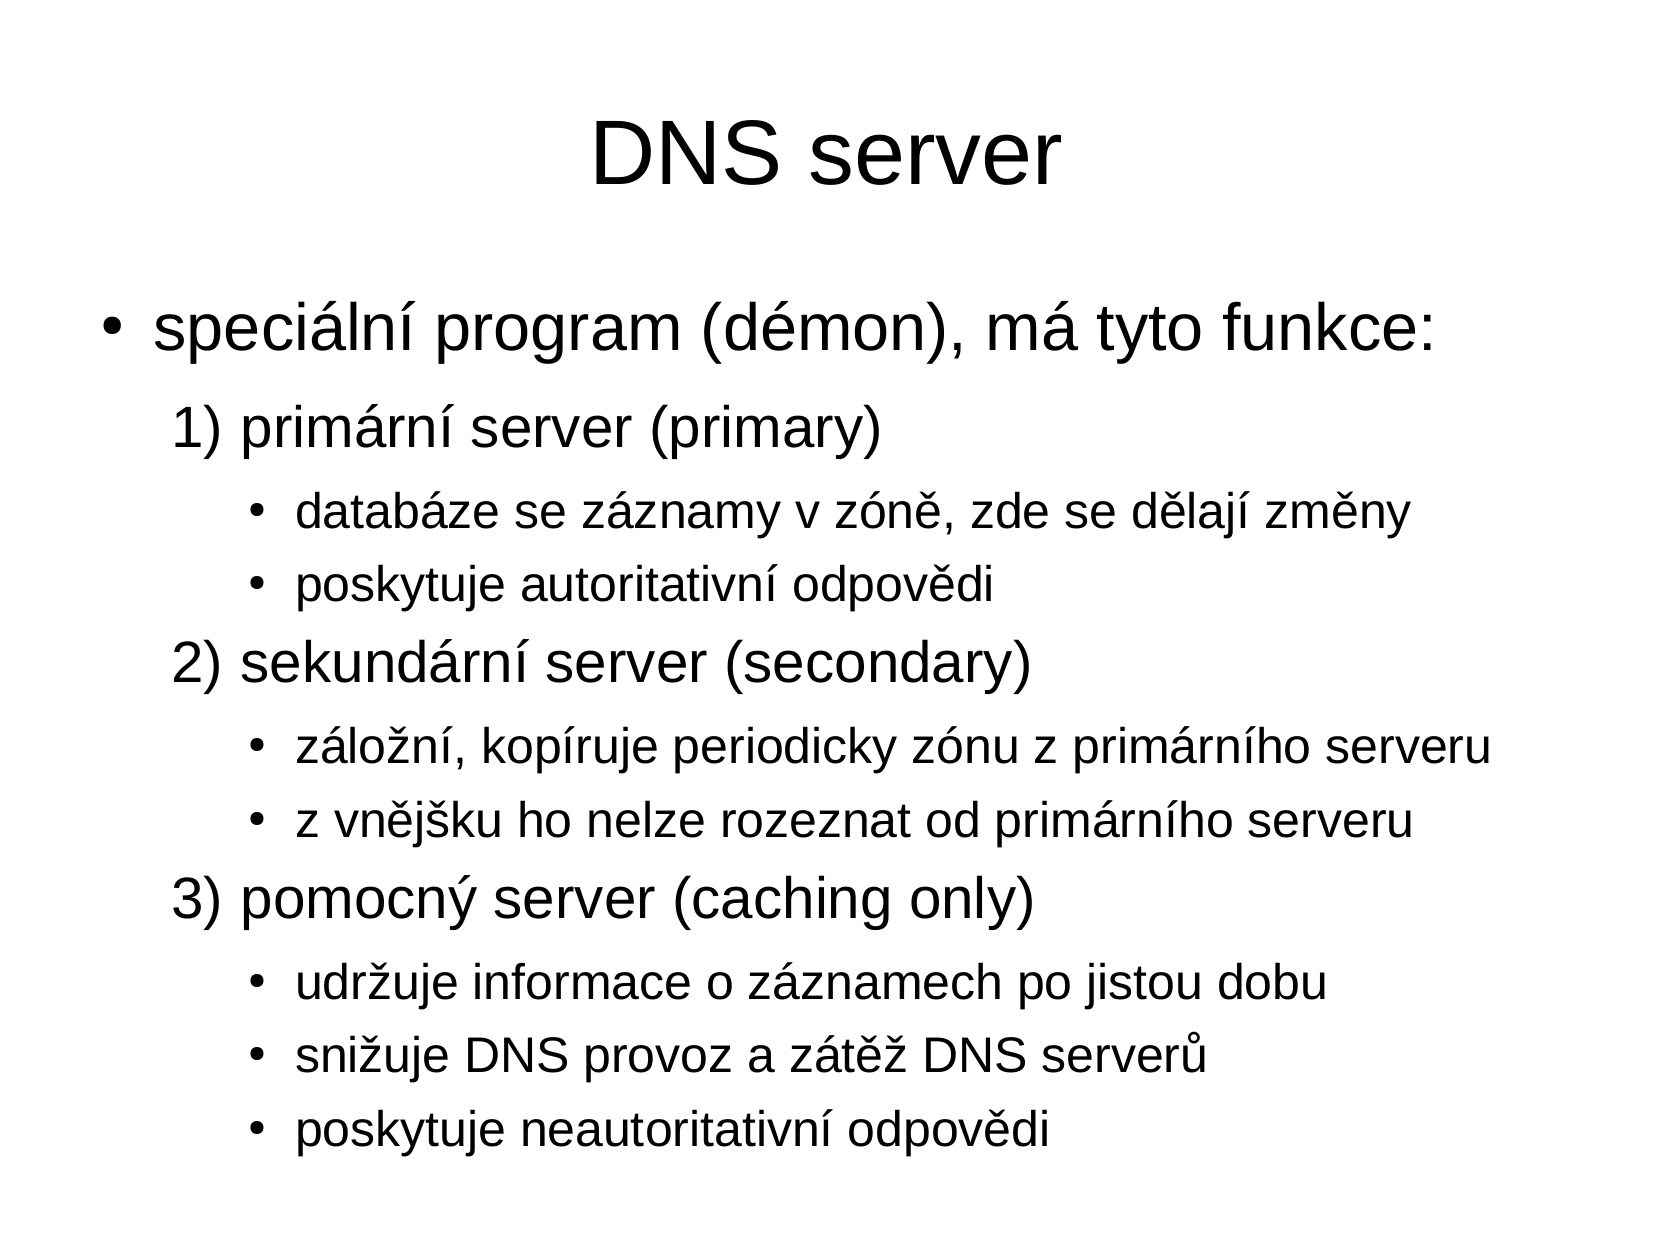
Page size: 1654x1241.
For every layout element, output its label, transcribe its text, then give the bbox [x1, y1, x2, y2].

title DNS server [82, 49, 1571, 257]
list speciální program (démon), má tyto funkce: primární server (primary) databáze se záznamy v zóně, zde se dělají změny poskytuje autoritativní odpovědi sekundární server (secondary) záložní, kopíruje periodicky zónu z primárního serveru z vnějšku ho nelze rozeznat od primárního serveru pomocný server (caching only) udržuje informace o záznamech po jistou dobu snižuje DNS provoz a zátěž DNS serverů poskytuje neautoritativní odpovědi [82, 290, 1571, 1158]
